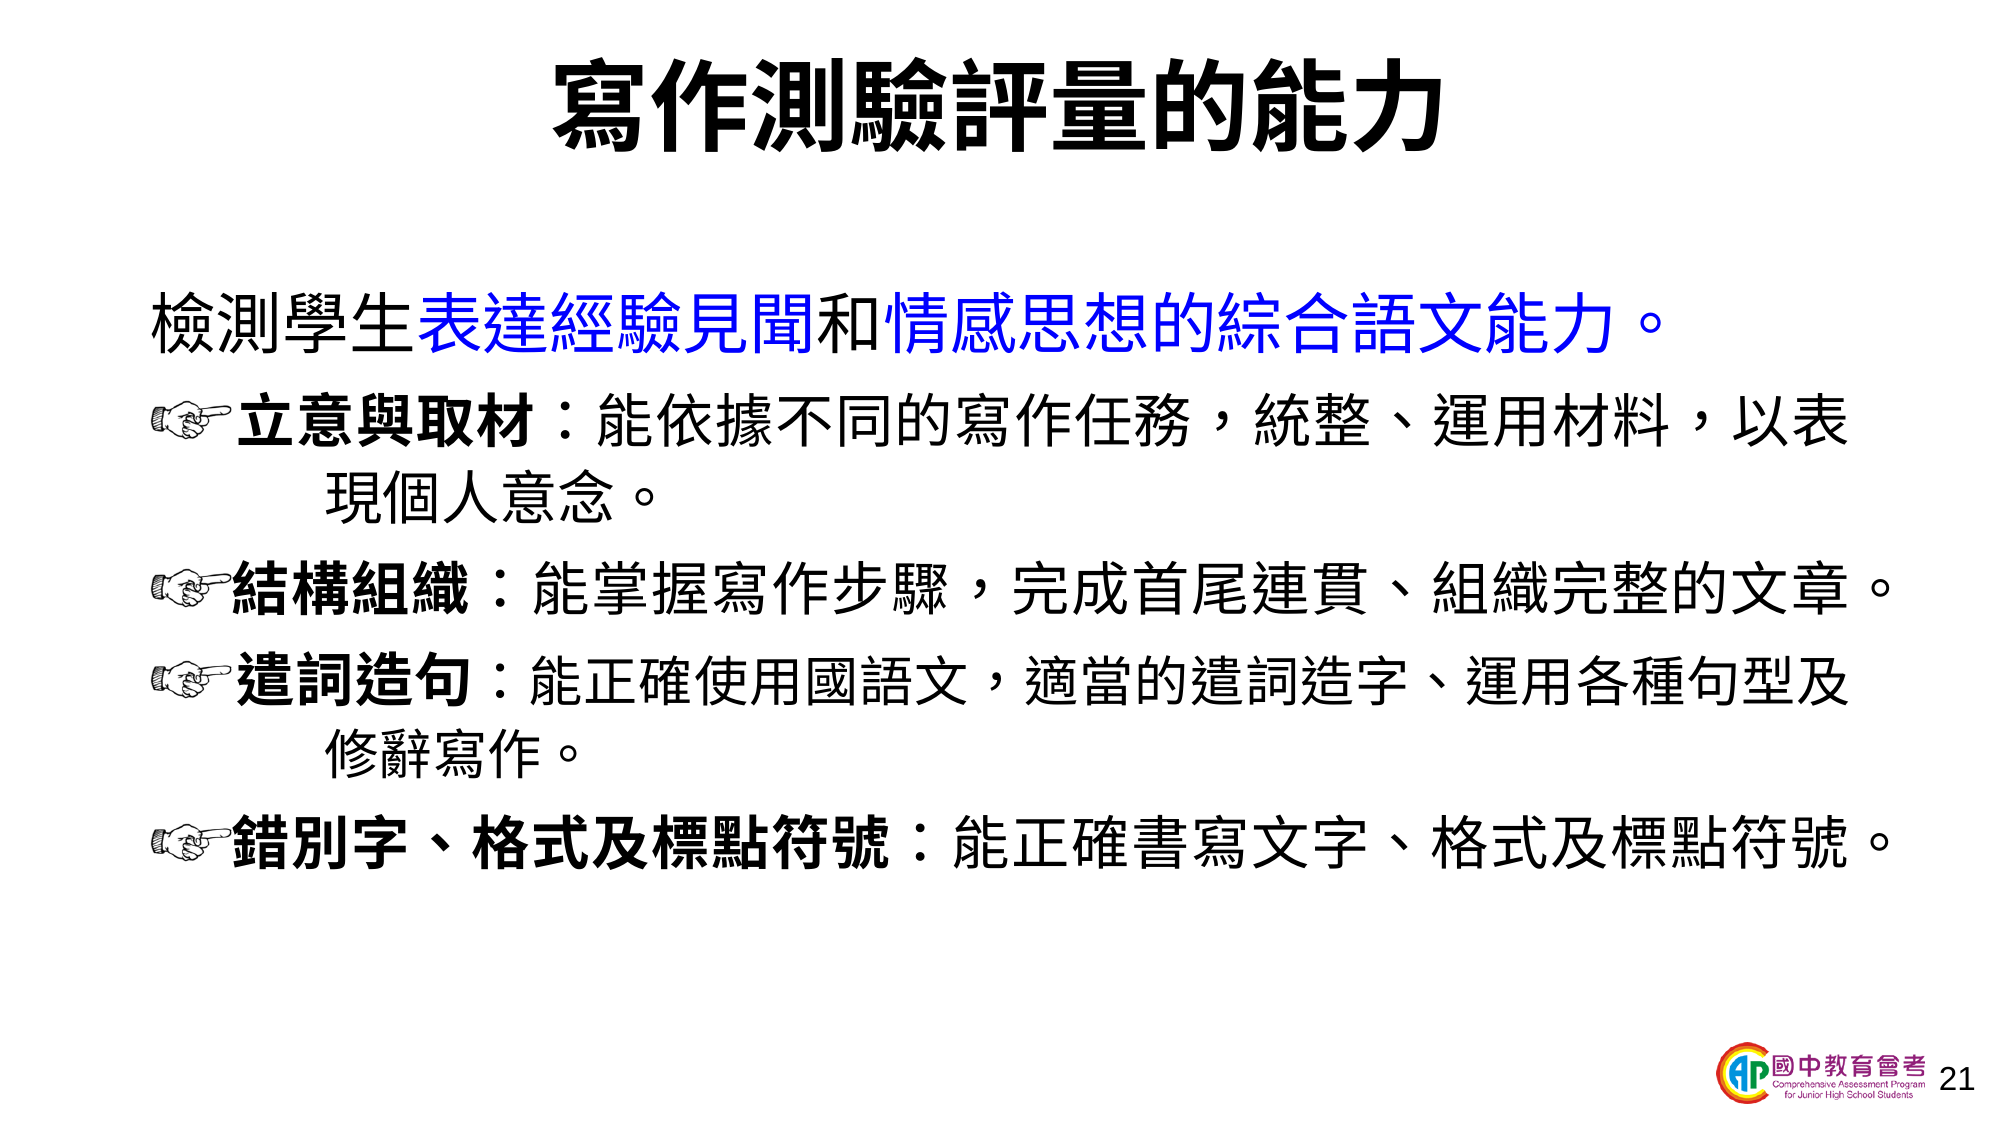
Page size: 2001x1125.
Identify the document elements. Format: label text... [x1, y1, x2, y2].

text_box [1923, 1047, 2000, 1108]
title 寫作測驗評量的能力 [137, 2, 1863, 220]
list 檢測學生表達經驗見聞和情感思想的綜合語文能力。 立意與取材：能依據不同的寫作任務，統整、運用材料，以表現個人意念。 結構組織：能掌握寫作步驟，完成首尾連貫、組織完整的文章。 遣詞造句：能正確使用國語文，適當的遣詞造字、運用各種句型及修辭寫作。 錯別字、格式及標點符號：能正確書寫文字、格式及標點符號。 [134, 282, 1866, 1105]
